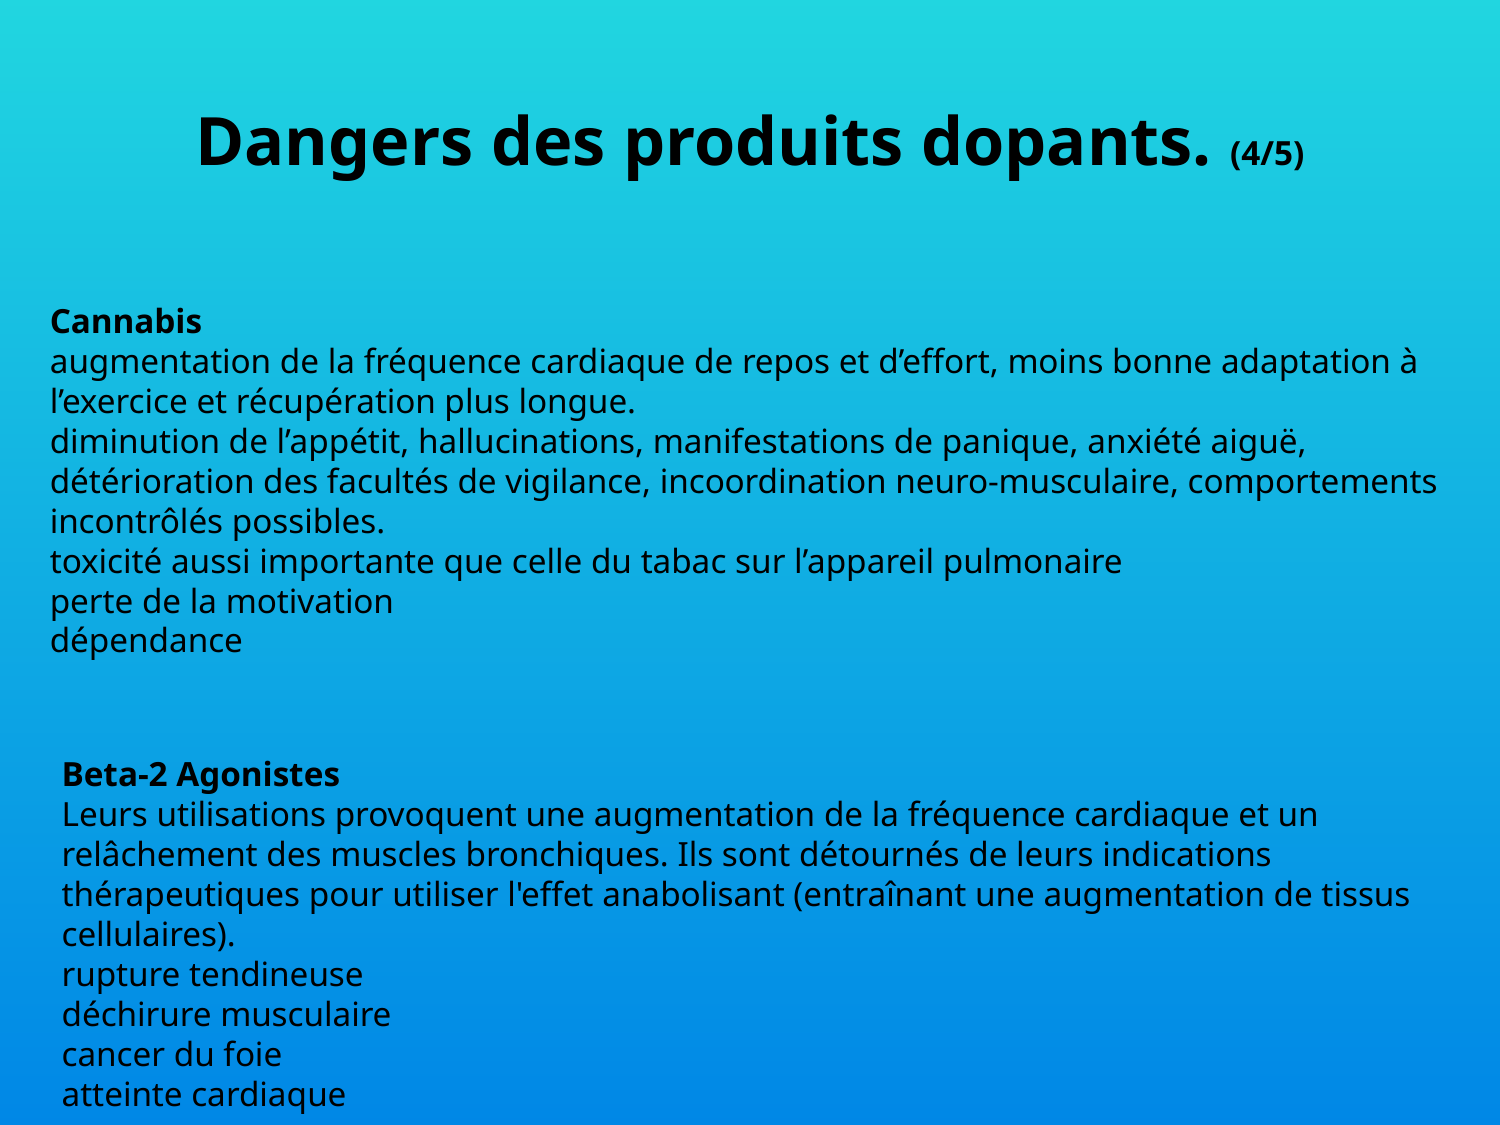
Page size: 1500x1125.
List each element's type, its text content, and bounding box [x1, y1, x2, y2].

text_box Beta-2 Agonistes Leurs utilisations provoquent une augmentation de la fréquence cardiaque et un relâchement des muscles bronchiques. Ils sont détournés de leurs indications thérapeutiques pour utiliser l'effet anabolisant (entraînant une augmentation de tissus cellulaires). rupture tendineuse déchirure musculaire cancer du foie atteinte cardiaque [46, 746, 1454, 1121]
text_box Cannabis augmentation de la fréquence cardiaque de repos et d’effort, moins bonne adaptation à l’exercice et récupération plus longue. diminution de l’appétit, hallucinations, manifestations de panique, anxiété aiguë, détérioration des facultés de vigilance, incoordination neuro-musculaire, comportements incontrôlés possibles. toxicité aussi importante que celle du tabac sur l’appareil pulmonaire perte de la motivation dépendance [35, 292, 1477, 668]
title Dangers des produits dopants. (4/5) [75, 45, 1425, 233]
